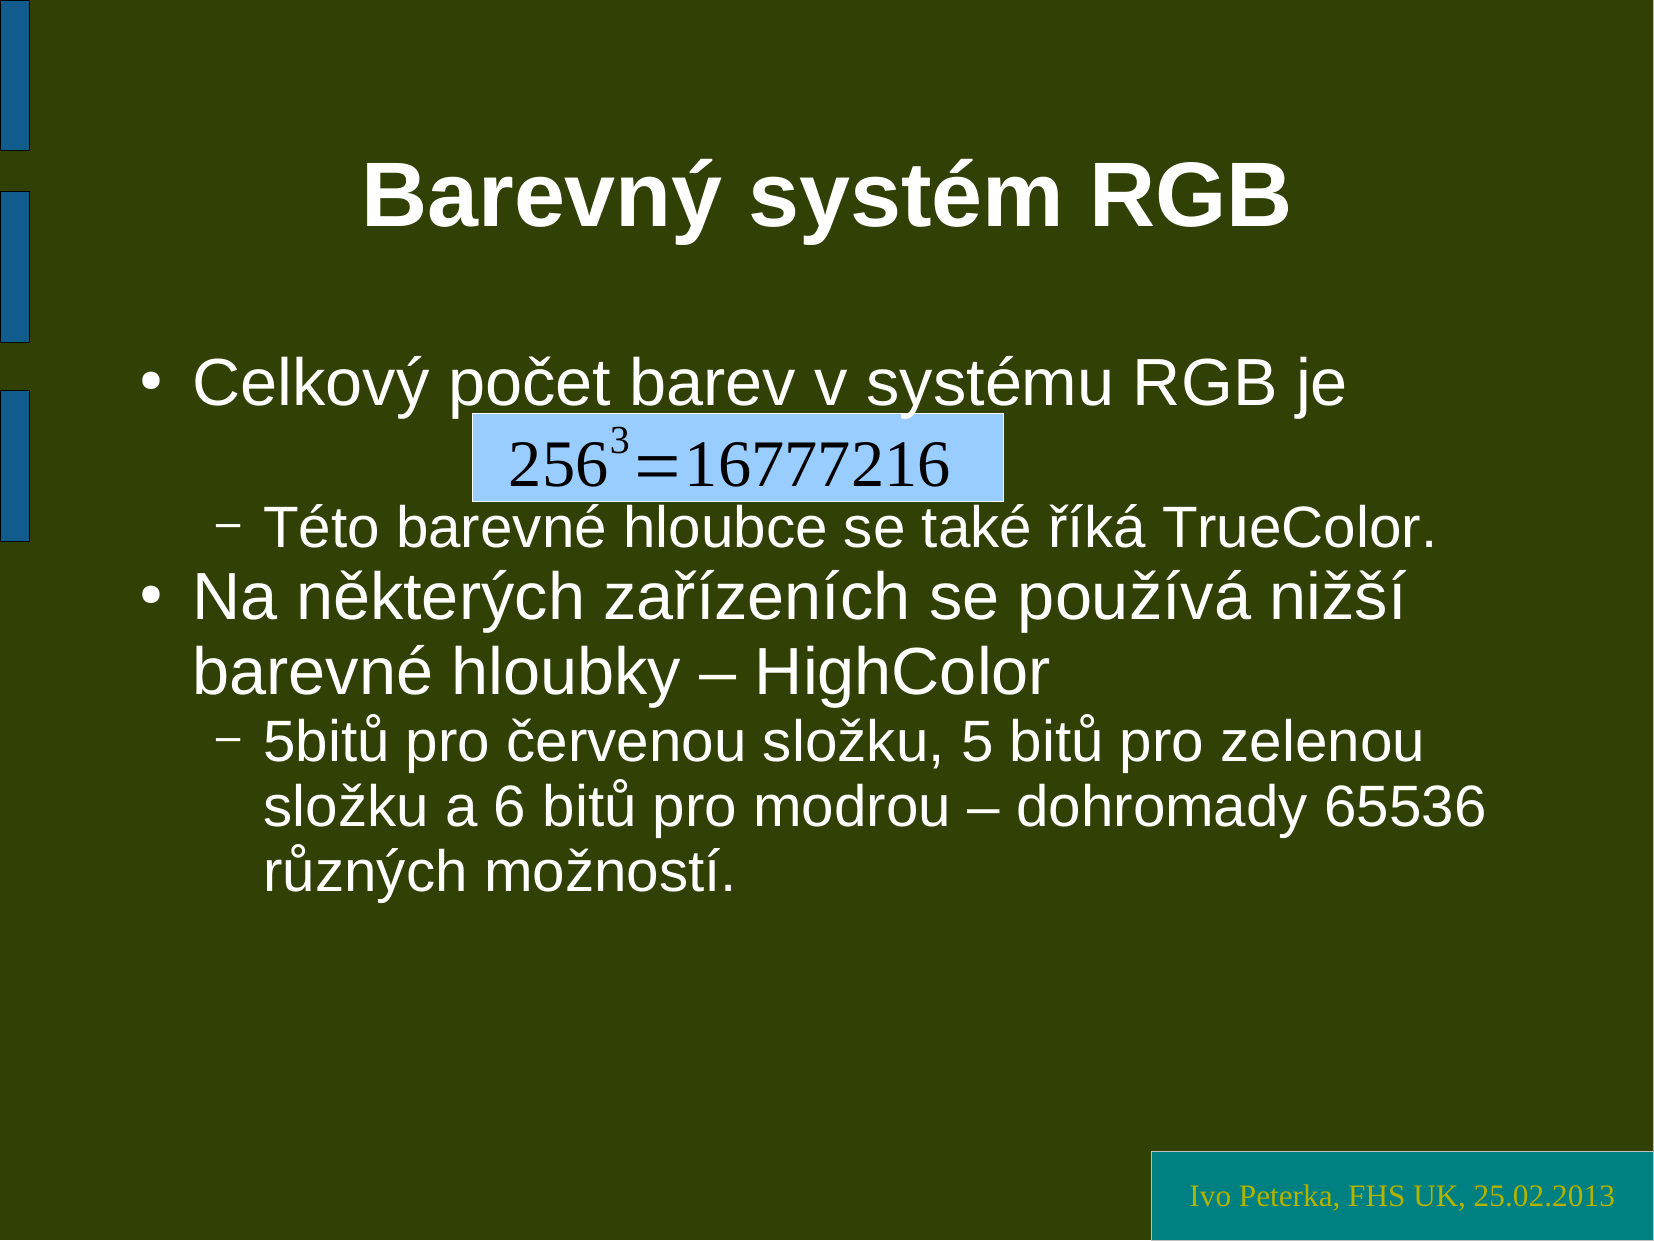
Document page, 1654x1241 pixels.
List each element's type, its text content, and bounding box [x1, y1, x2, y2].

chart [501, 418, 959, 502]
title Barevný systém RGB [121, 98, 1534, 291]
list Celkový počet barev v systému RGB je Této barevné hloubce se také říká TrueColor. Na některých zařízeních se používá nižší barevné hloubky – HighColor 5bitů pro červenou složku, 5 bitů pro zelenou složku a 6 bitů pro modrou – dohromady 65536 různých možností. [121, 344, 1534, 1112]
